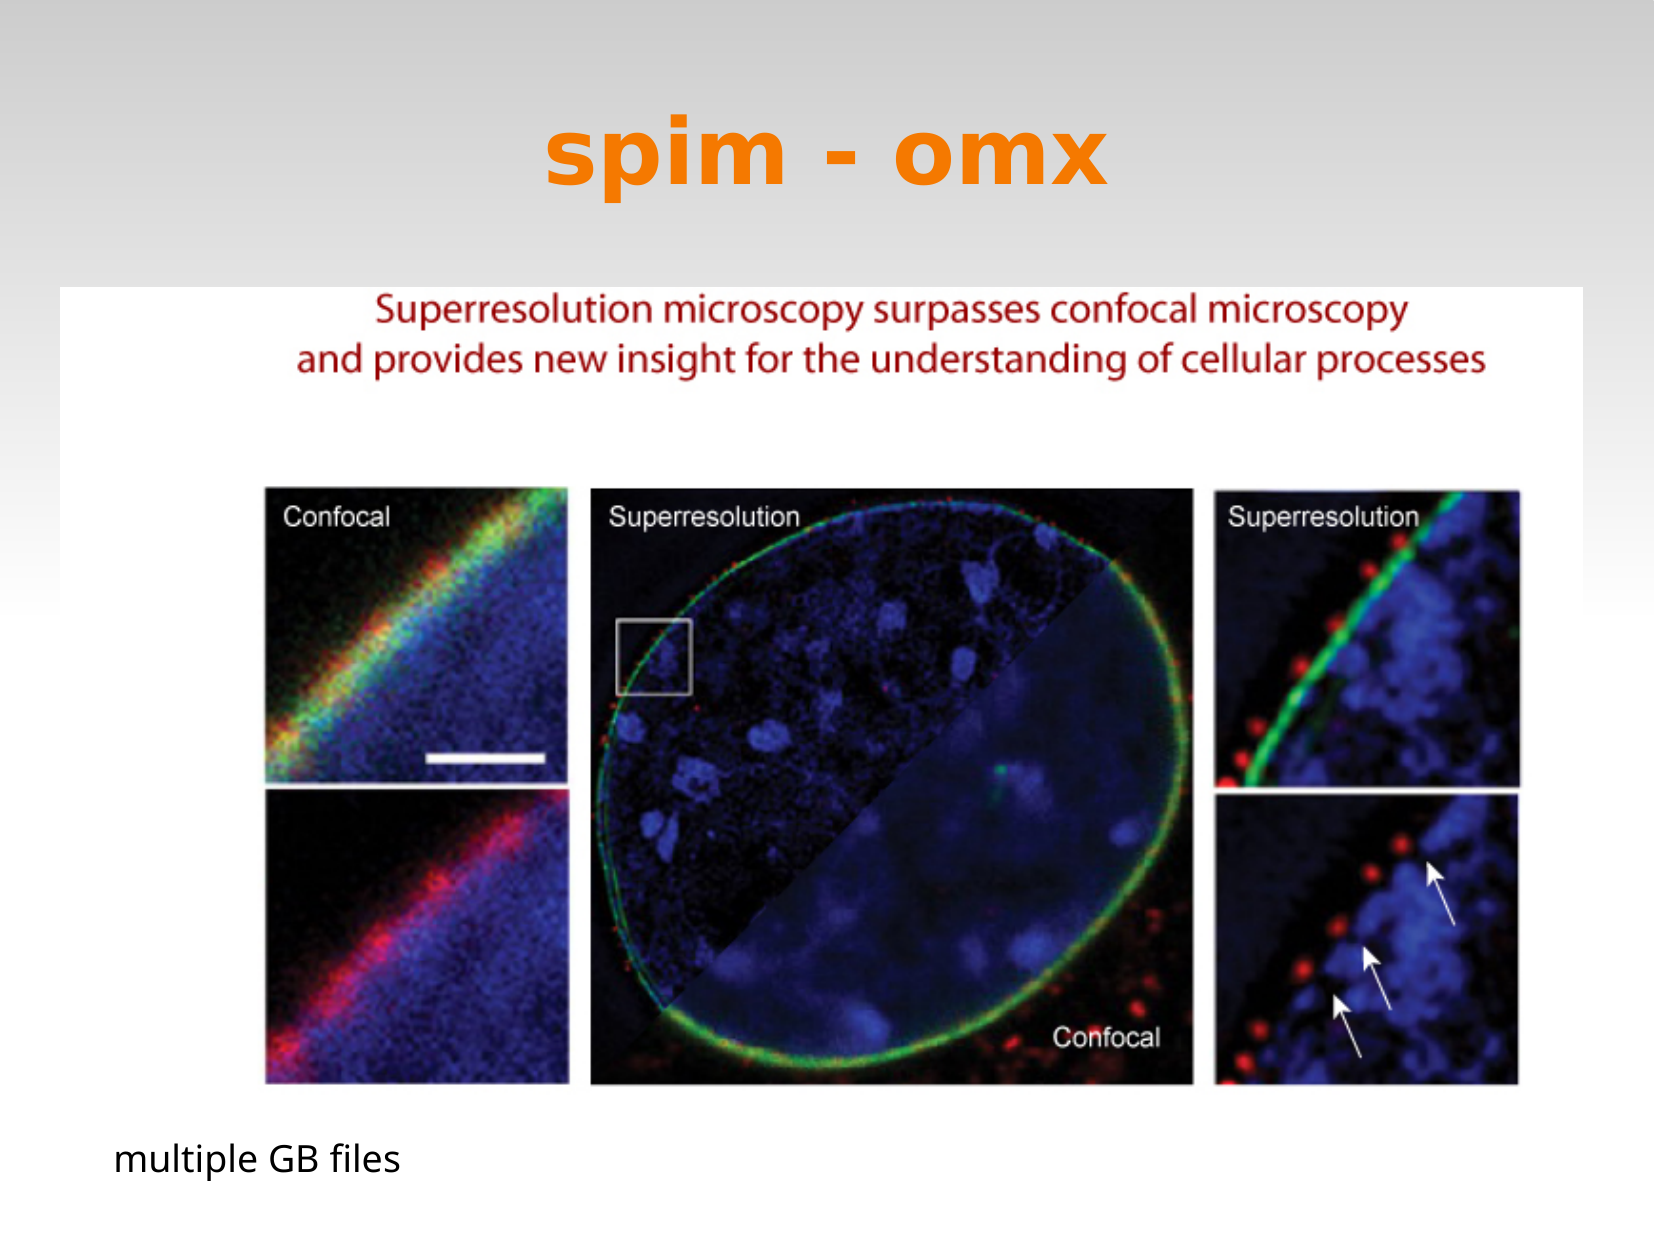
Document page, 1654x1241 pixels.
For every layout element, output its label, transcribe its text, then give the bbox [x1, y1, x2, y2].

picture [60, 287, 1583, 1141]
text_box multiple GB files [98, 1125, 410, 1189]
title spim - omx [82, 49, 1571, 257]
